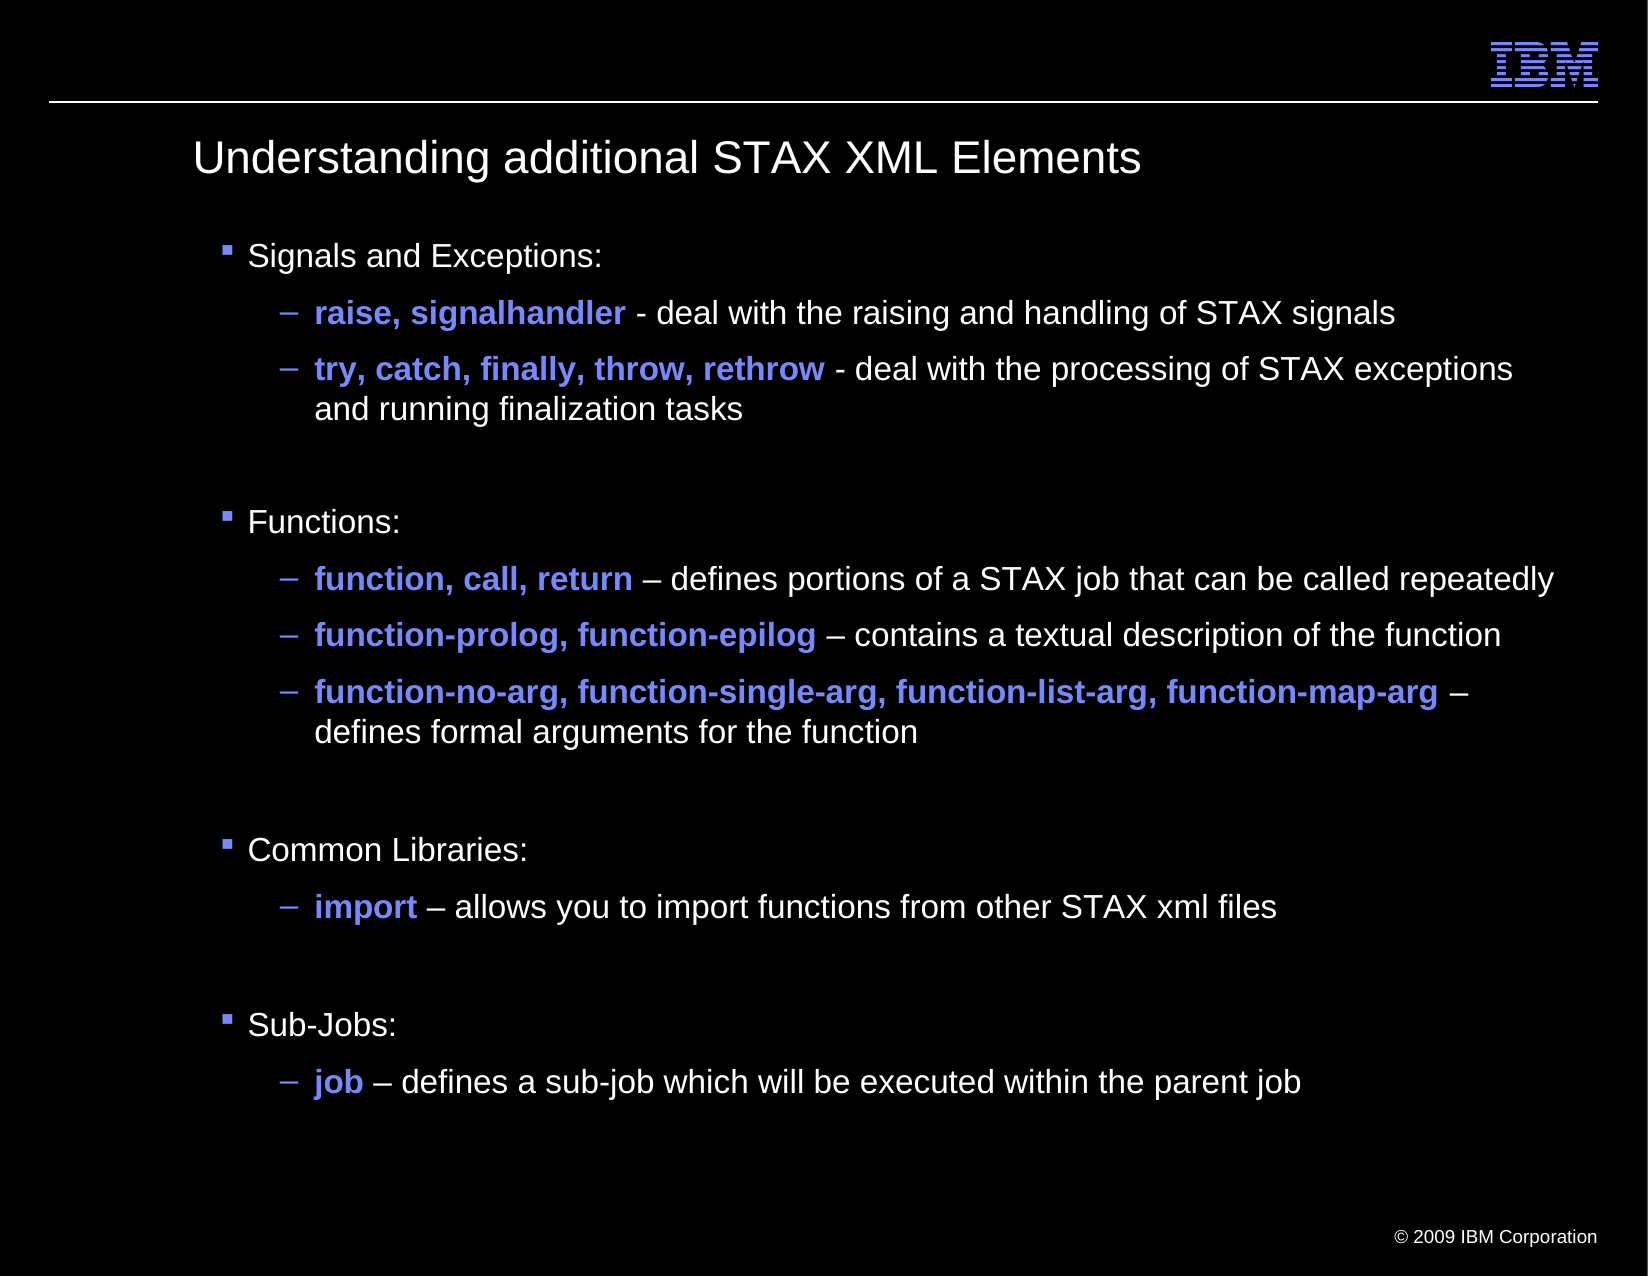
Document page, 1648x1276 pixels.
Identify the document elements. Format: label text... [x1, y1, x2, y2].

picture [1491, 42, 1598, 87]
title Understanding additional STAX XML Elements [175, 125, 1648, 219]
text_box Signals and Exceptions: raise, signalhandler - deal with the raising and handling of STAX signals try, catch, finally, throw, rethrow - deal with the processing of STAX exceptions and running finalization tasks Functions: function, call, return – defines portions of a STAX job that can be called repeatedly function-prolog, function-epilog – contains a textual description of the function function-no-arg, function-single-arg, function-list-arg, function-map-arg – defines formal arguments for the function Common Libraries: import – allows you to import functions from other STAX xml files Sub-Jobs: job – defines a sub-job which will be executed within the parent job [219, 234, 1570, 1152]
